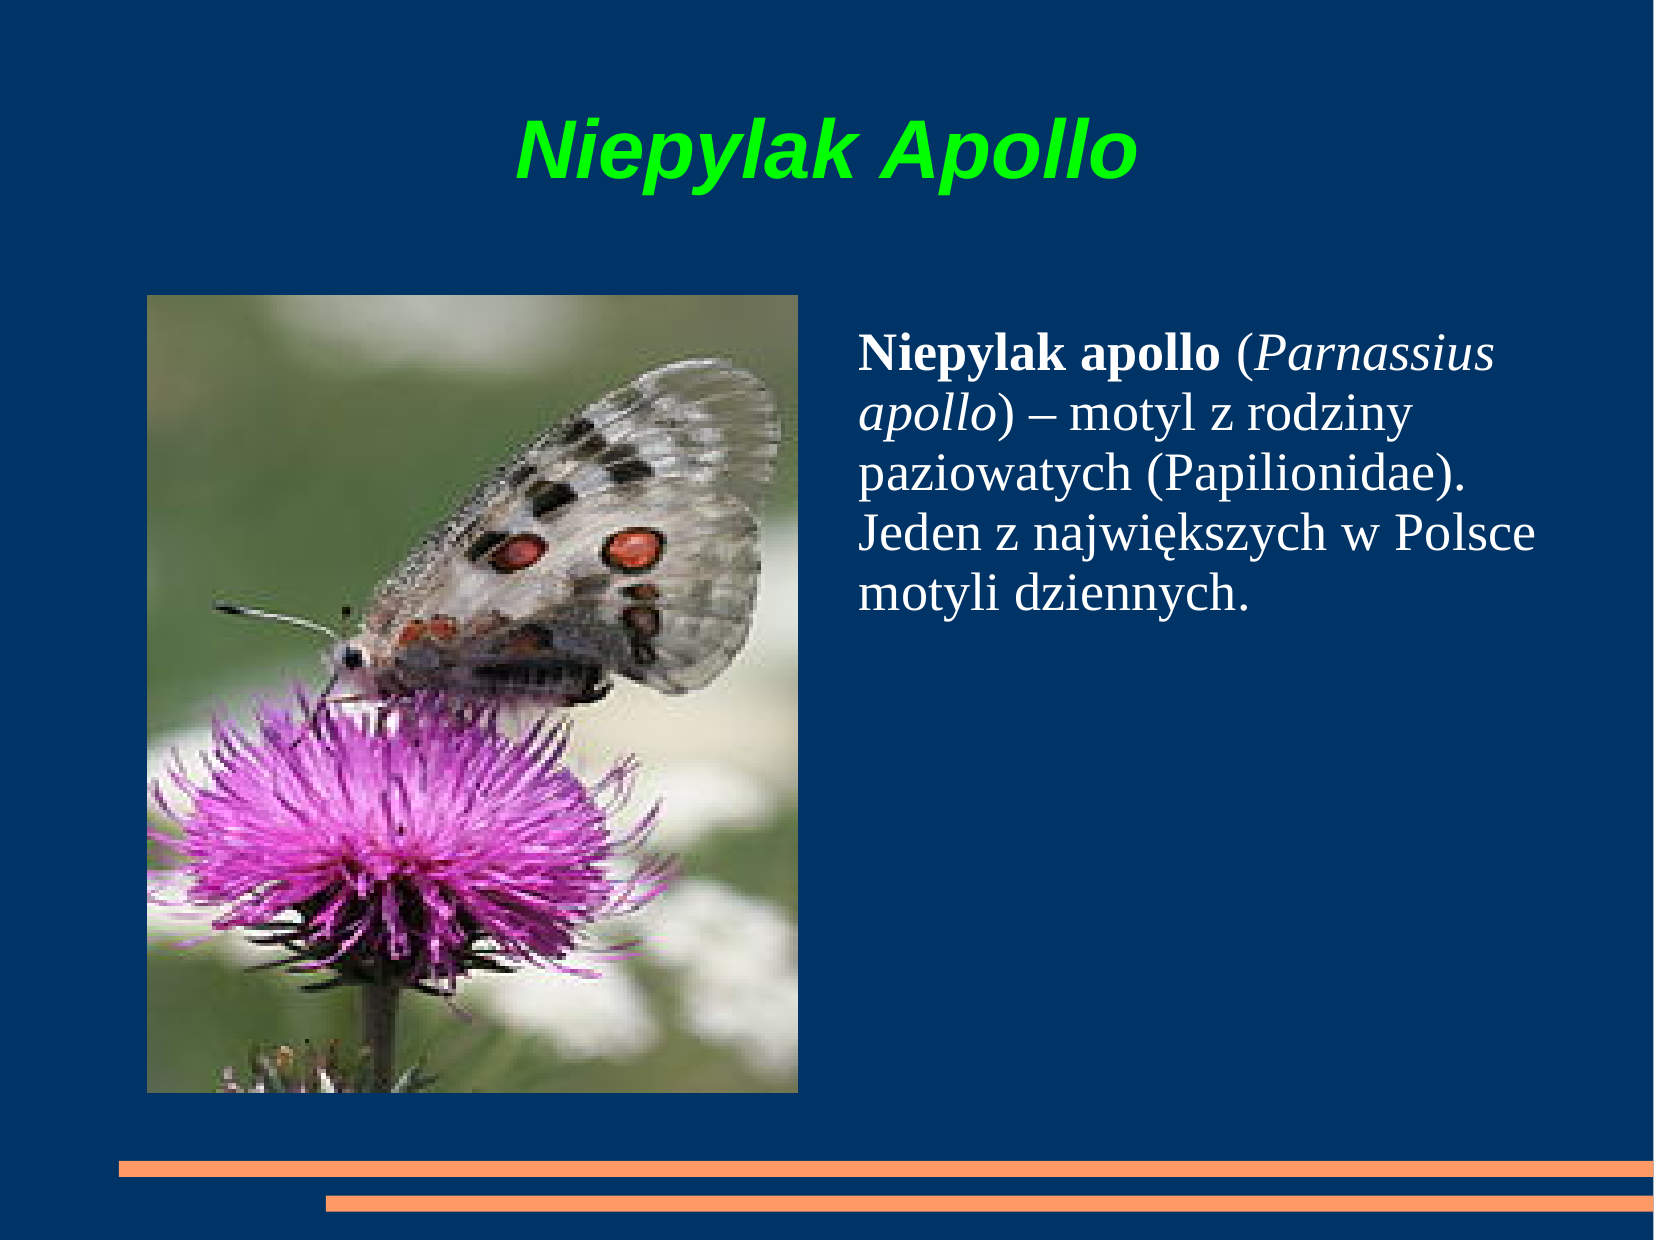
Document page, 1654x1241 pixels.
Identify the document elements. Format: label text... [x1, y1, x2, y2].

picture [147, 295, 798, 1093]
list Niepylak apollo (Parnassius apollo) – motyl z rodziny paziowatych (Papilionidae). Jeden z największych w Polsce motyli dziennych. [858, 322, 1562, 1118]
title Niepylak Apollo [121, 53, 1534, 247]
